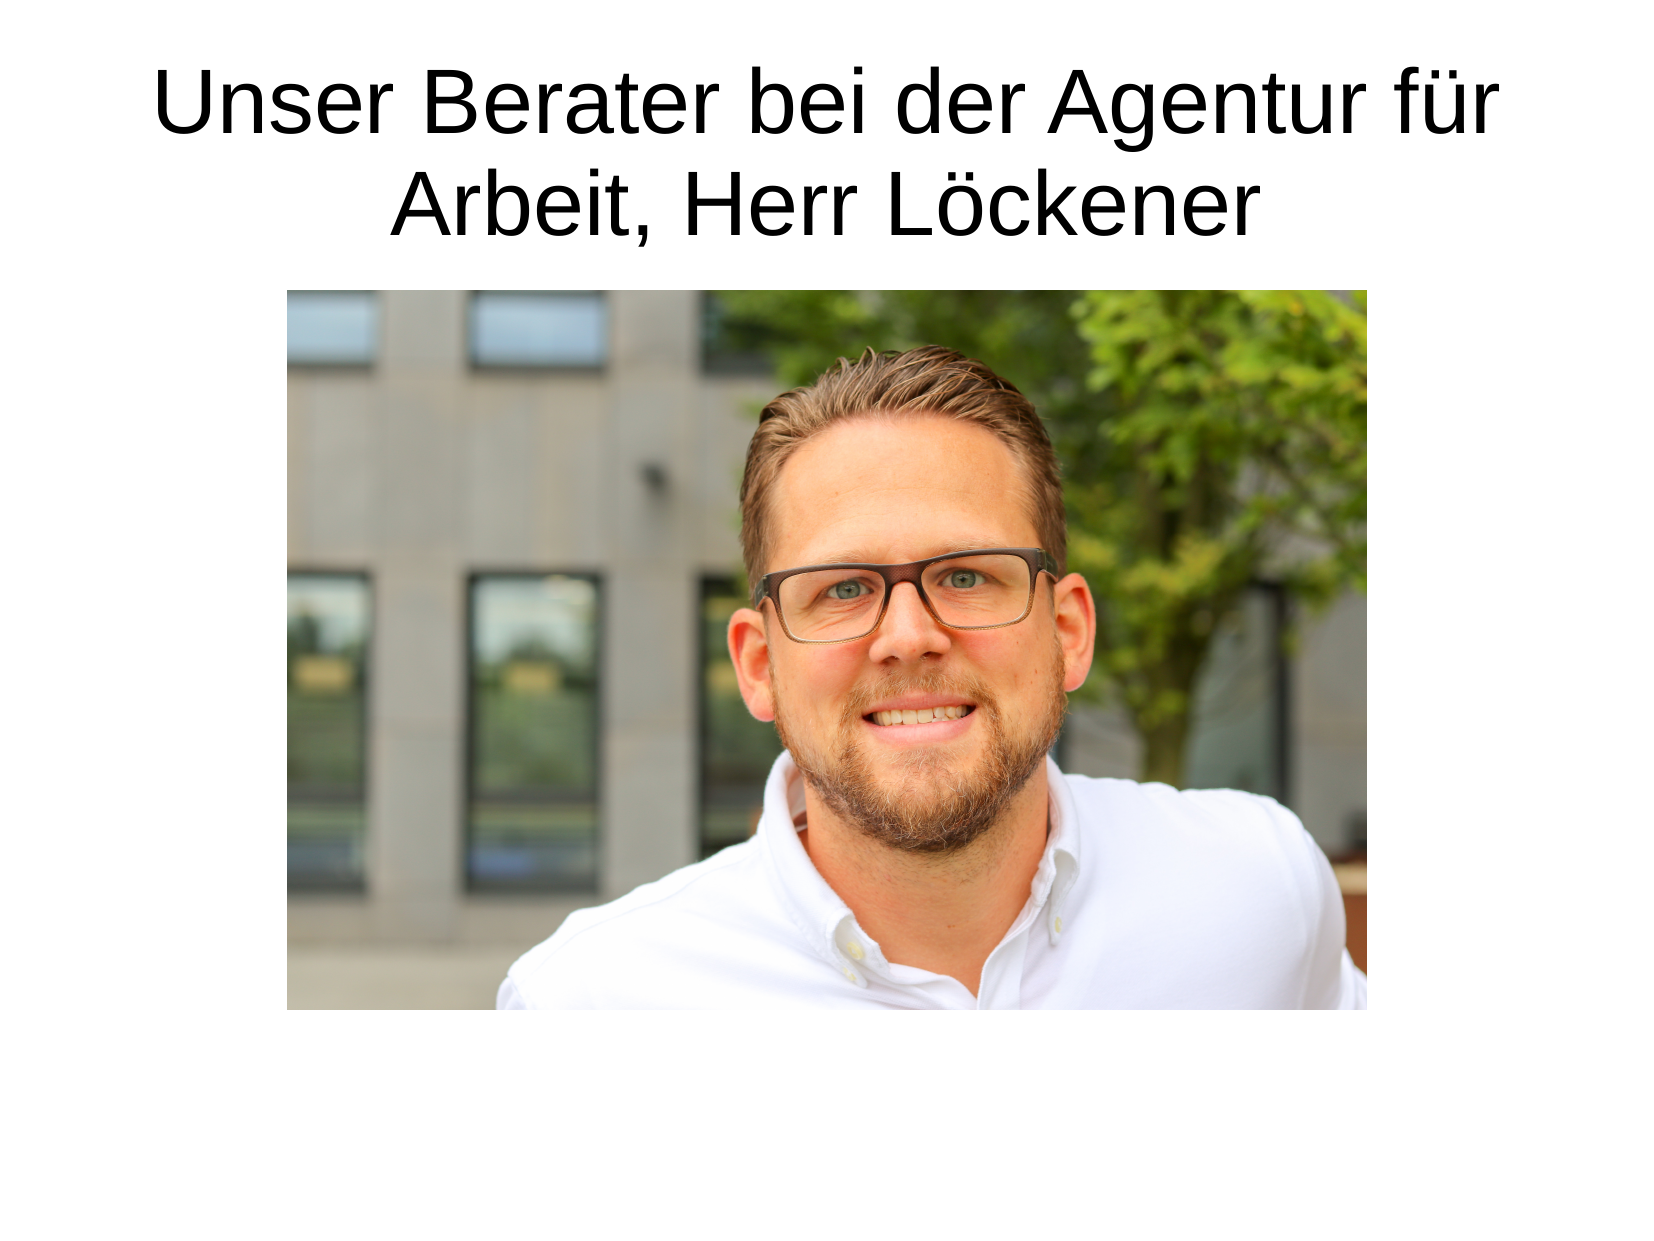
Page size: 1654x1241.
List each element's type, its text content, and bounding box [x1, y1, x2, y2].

title Unser Berater bei der Agentur für Arbeit, Herr Löckener [82, 49, 1571, 257]
picture [287, 290, 1367, 1010]
